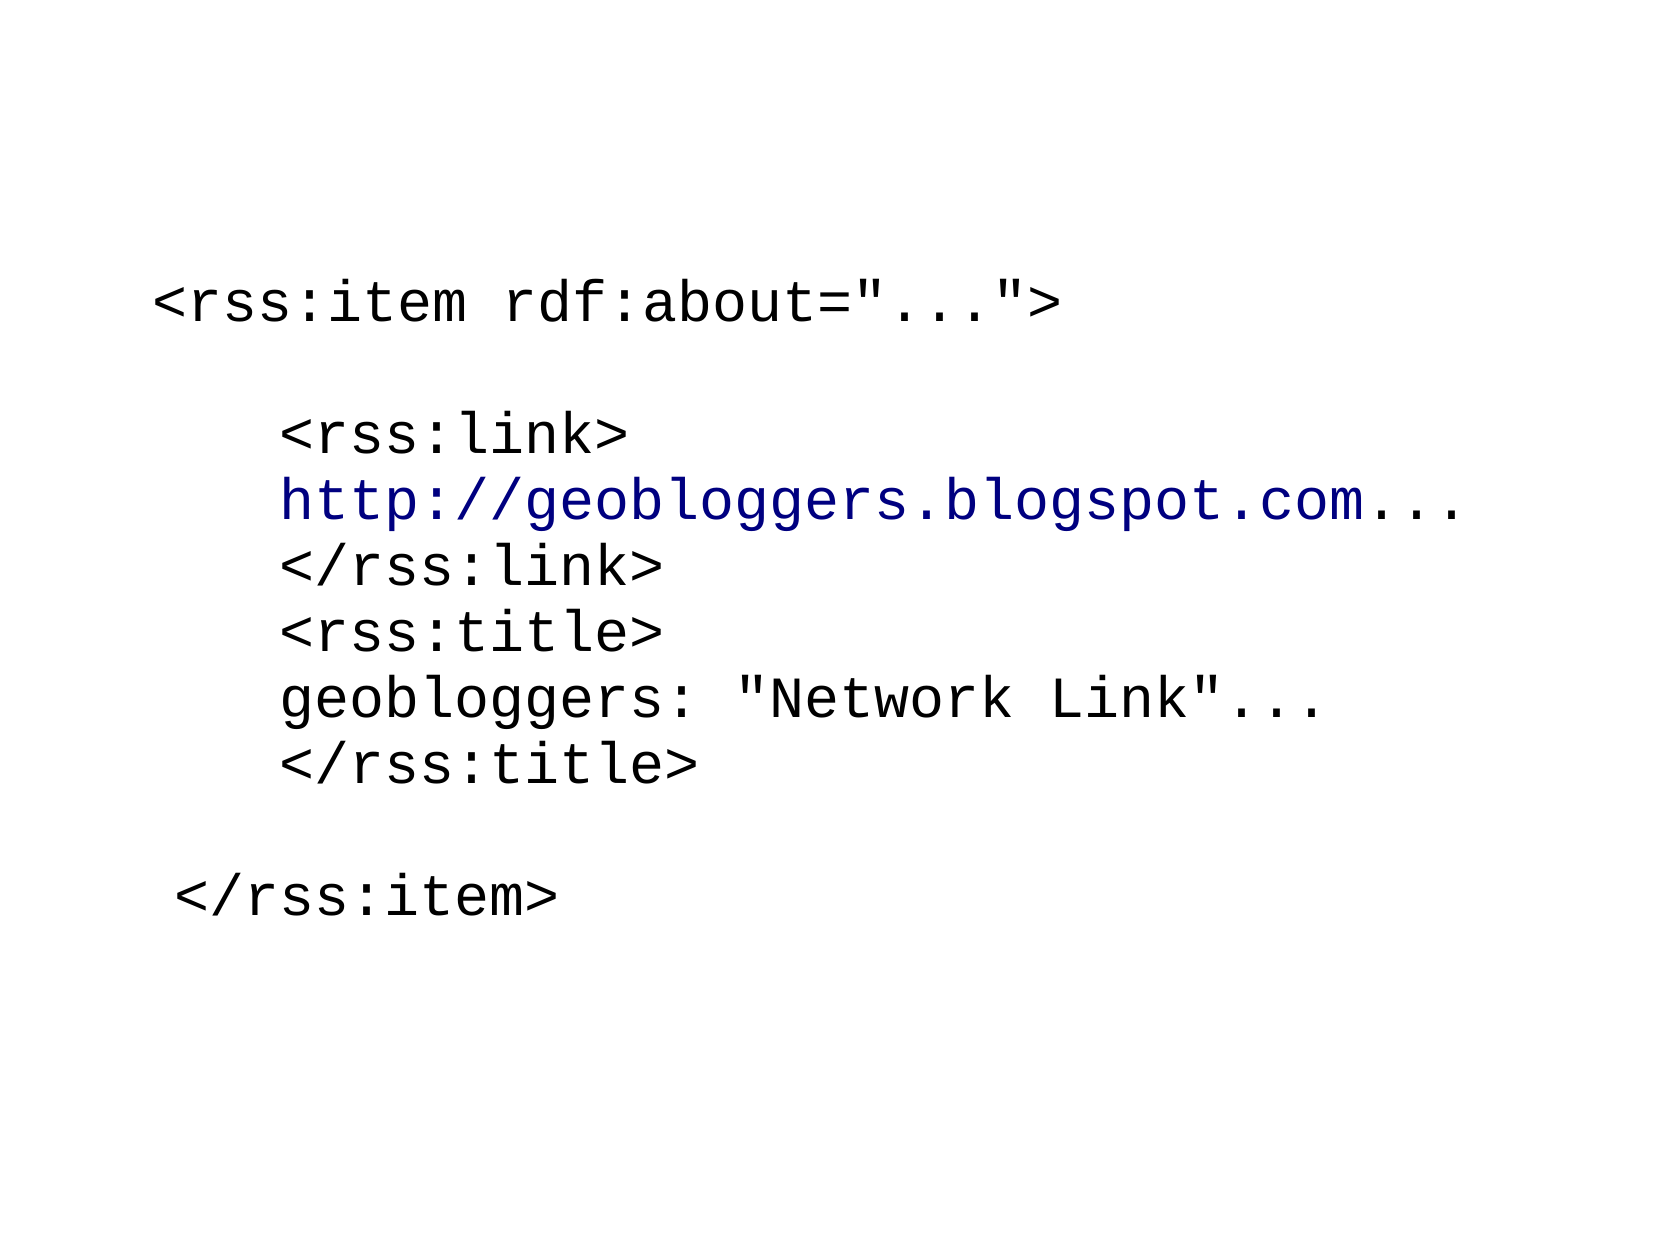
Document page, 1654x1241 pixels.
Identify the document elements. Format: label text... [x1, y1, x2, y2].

text_box <rss:item rdf:about="..."> <rss:link> http://geobloggers.blogspot.com... </rss:link> <rss:title> geobloggers: "Network Link"... </rss:title> </rss:item> [54, 265, 1506, 909]
